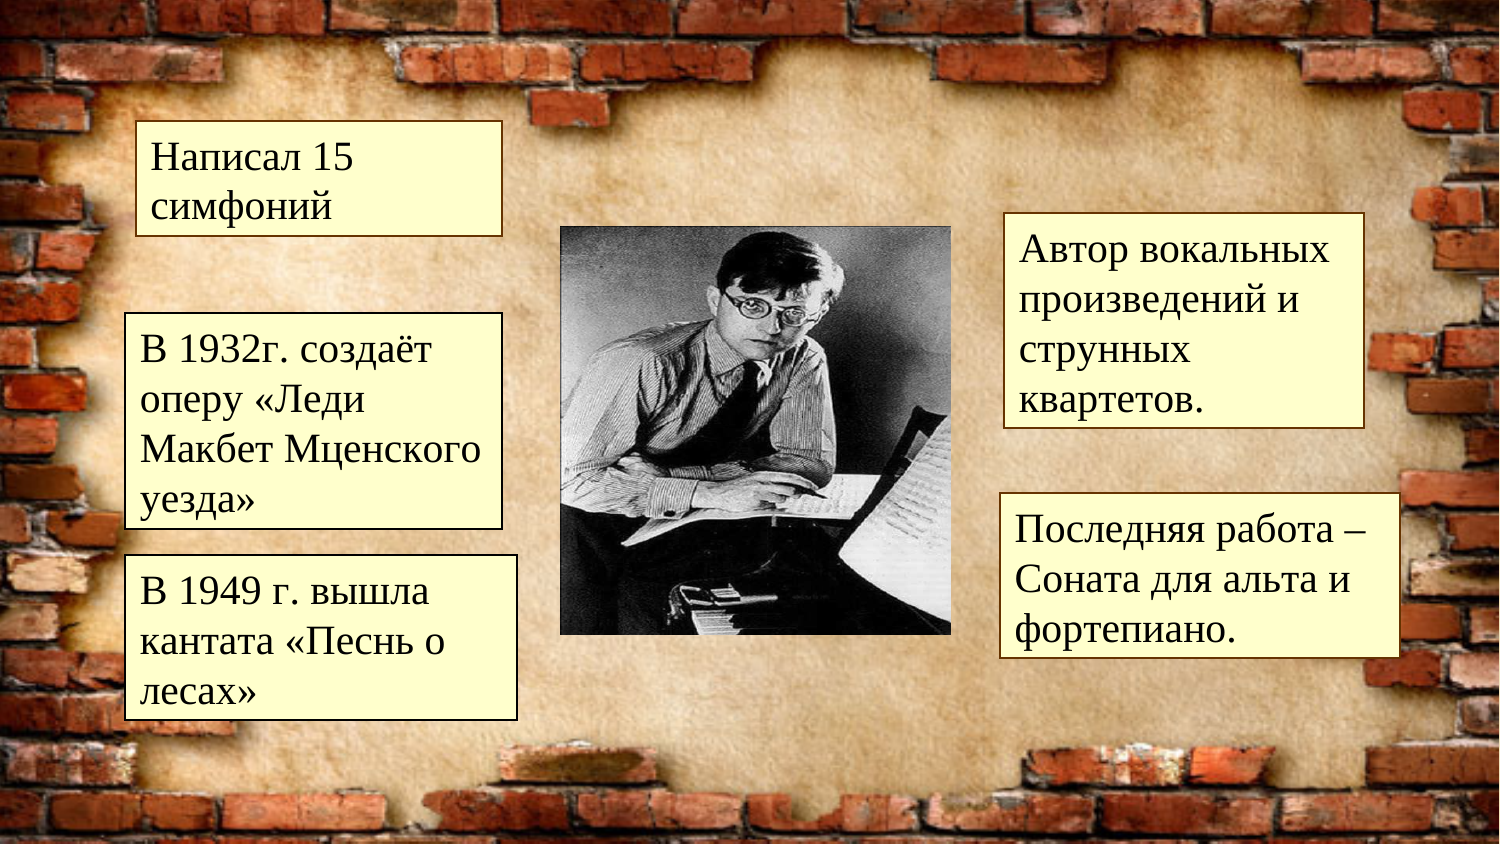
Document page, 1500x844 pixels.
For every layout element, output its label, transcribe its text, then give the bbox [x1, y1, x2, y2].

text_box Автор вокальных произведений и струнных квартетов. [1004, 212, 1365, 429]
text_box В 1949 г. вышла кантата «Песнь о лесах» [124, 554, 518, 721]
text_box Последняя работа – Соната для альта и фортепиано. [999, 492, 1400, 659]
picture [0, 0, 1499, 844]
text_box В 1932г. создаёт оперу «Леди Макбет Мценского уезда» [124, 313, 502, 529]
text_box Написал 15 симфоний [135, 120, 502, 237]
